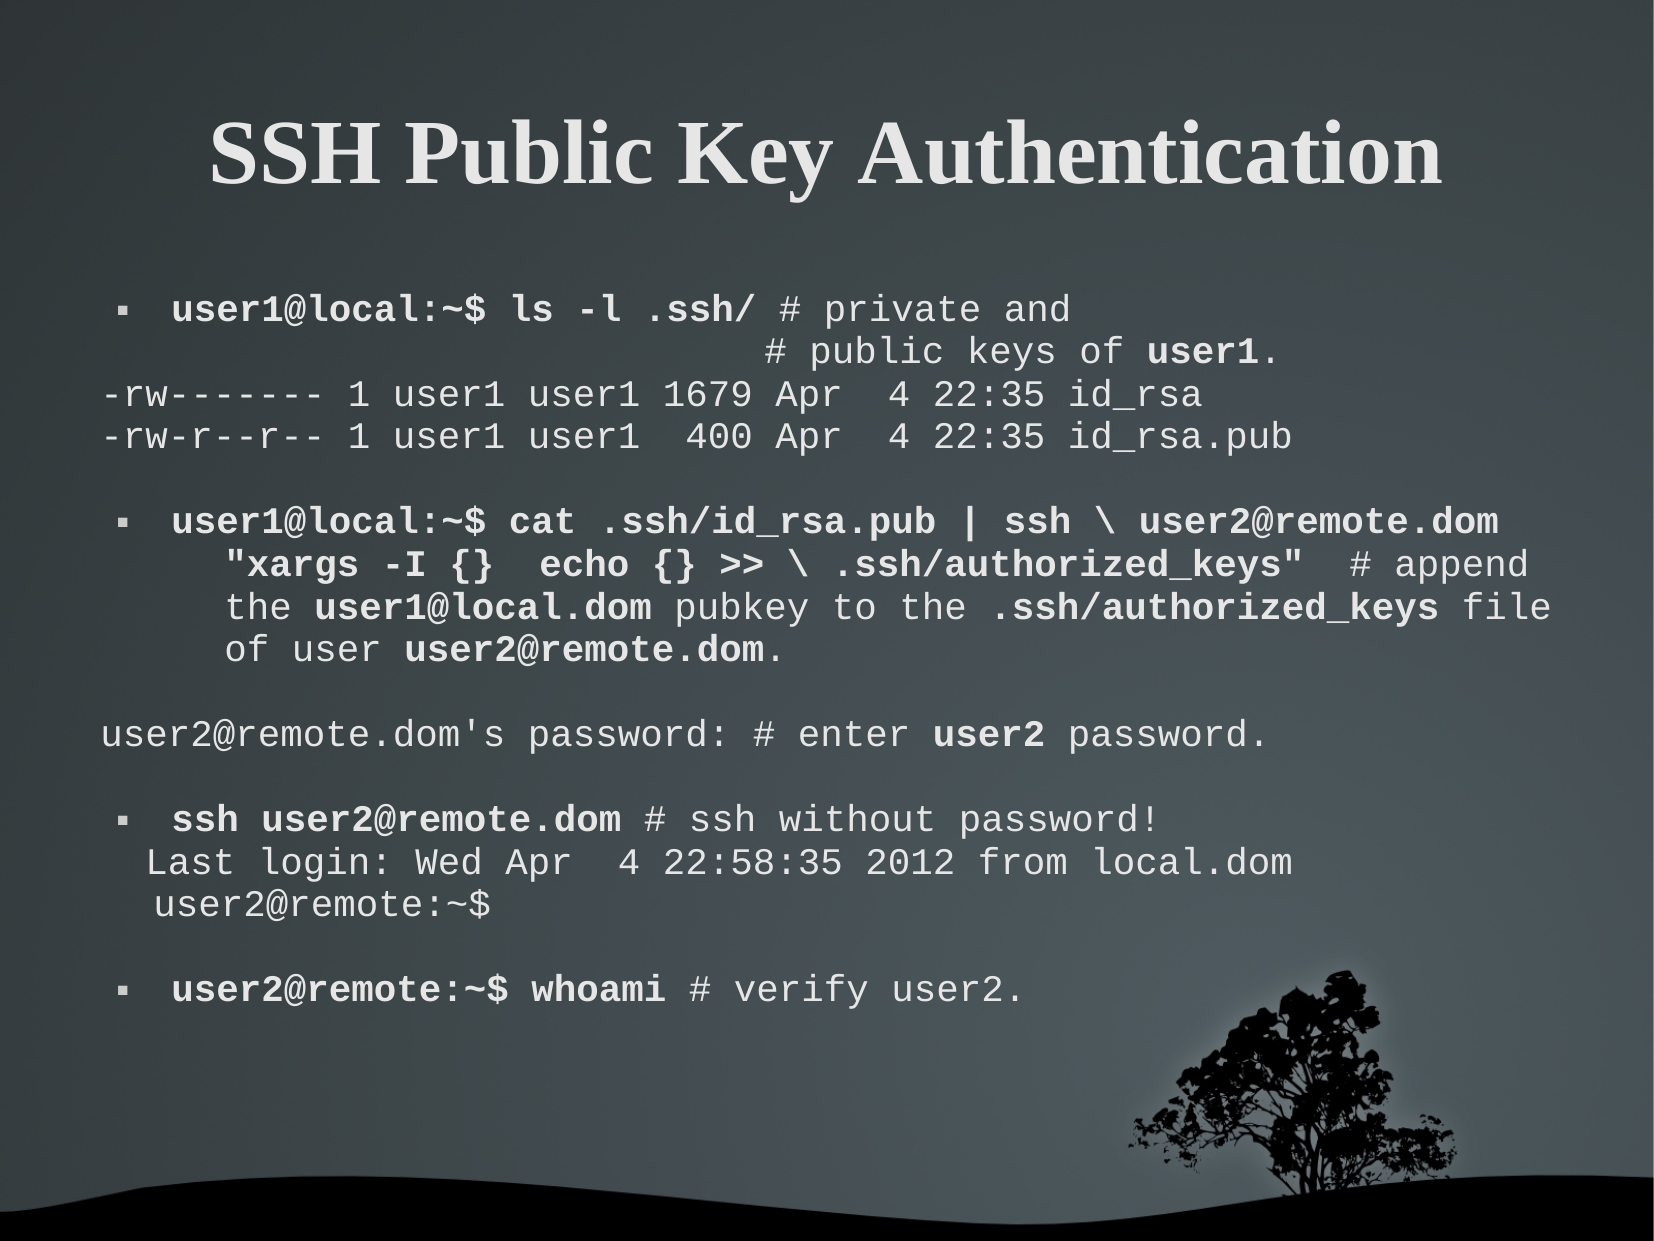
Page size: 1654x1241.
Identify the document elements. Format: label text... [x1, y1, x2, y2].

title SSH Public Key Authentication [82, 33, 1571, 273]
list user1@local:~$ ls -l .ssh/ # private and # public keys of user1. -rw------- 1 user1 user1 1679 Apr 4 22:35 id_rsa -rw-r--r-- 1 user1 user1 400 Apr 4 22:35 id_rsa.pub user1@local:~$ cat .ssh/id_rsa.pub | ssh \ user2@remote.dom "xargs -I {} echo {} >> \ .ssh/authorized_keys" # append the user1@local.dom pubkey to the .ssh/authorized_keys file of user user2@remote.dom. user2@remote.dom's password: # enter user2 password. ssh user2@remote.dom # ssh without password! Last login: Wed Apr 4 22:58:35 2012 from local.dom user2@remote:~$ user2@remote:~$ whoami # verify user2. [82, 290, 1571, 1131]
picture [0, 0, 1654, 1241]
